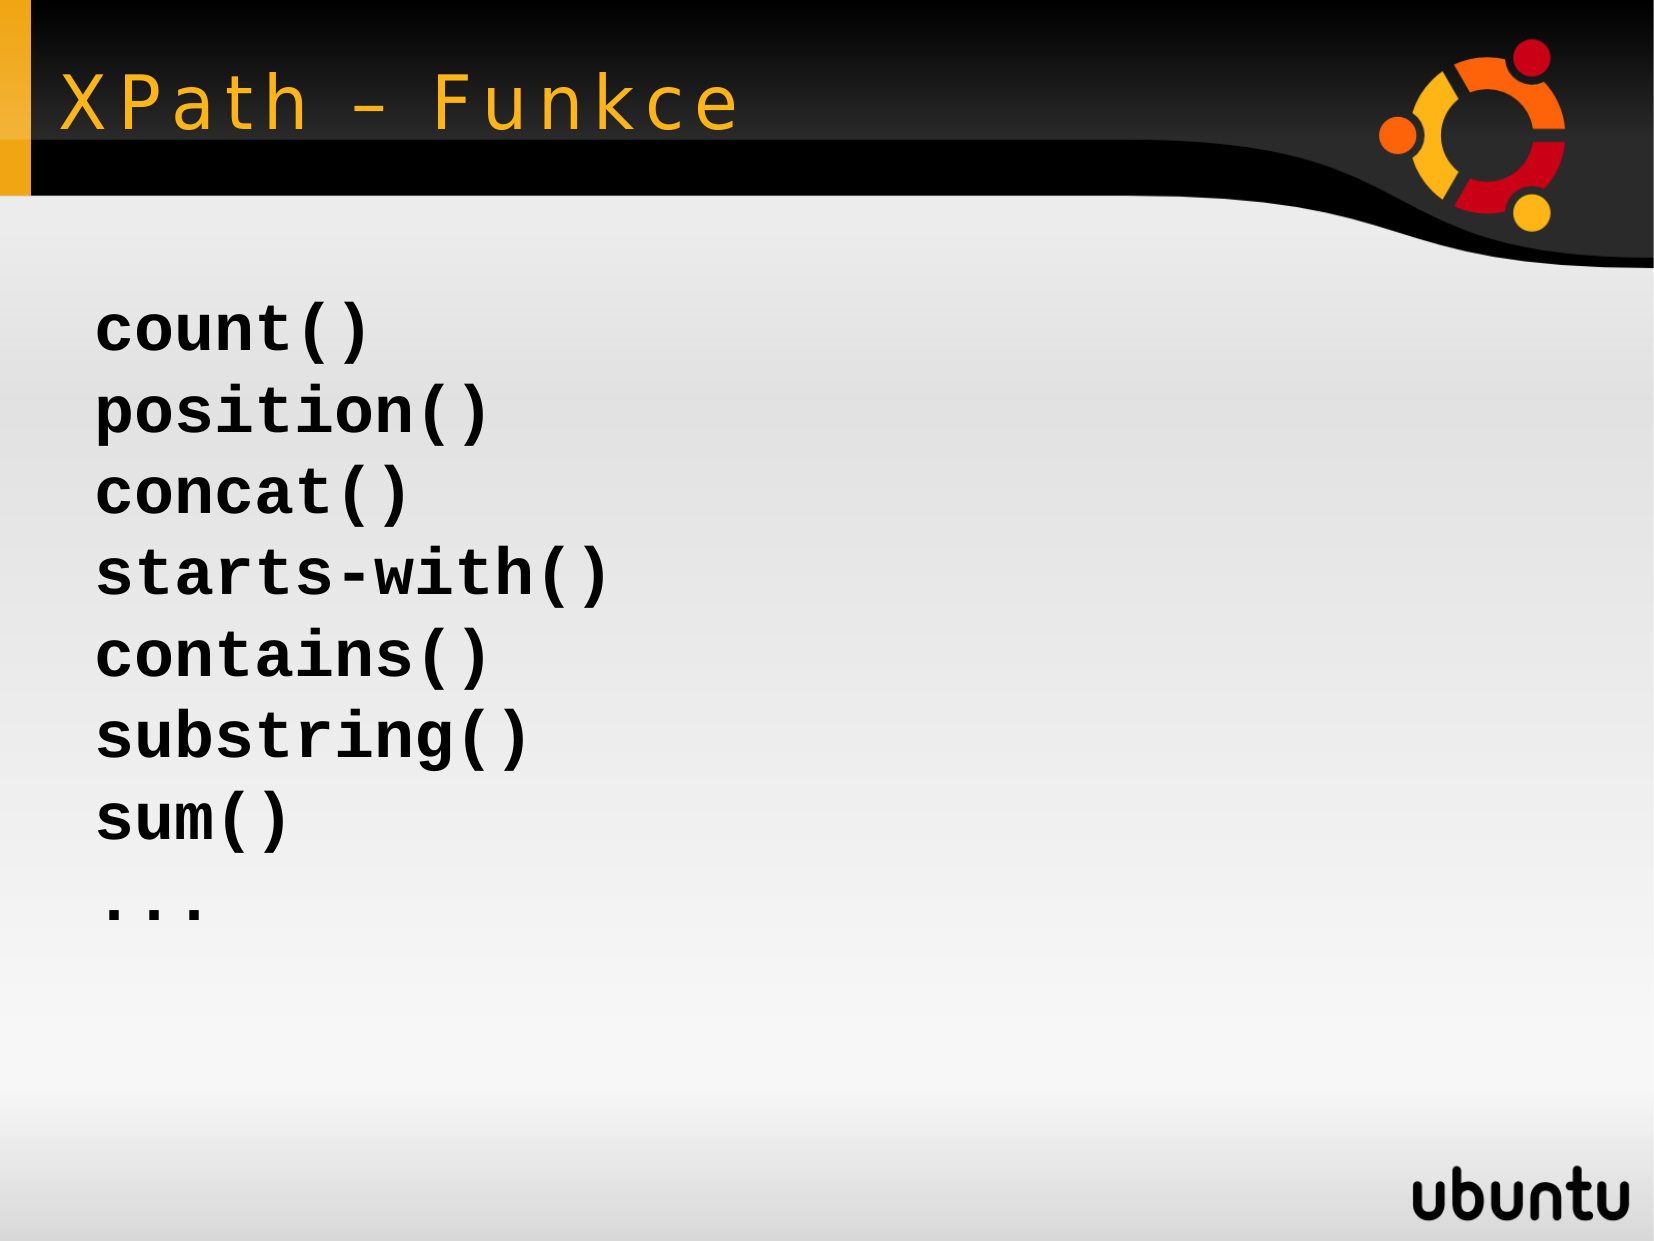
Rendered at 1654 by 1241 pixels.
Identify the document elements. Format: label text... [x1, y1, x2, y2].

picture [0, 0, 1654, 1241]
list count() position() concat() starts-with() contains() substring() sum() ... [76, 295, 1565, 1114]
title XPath – Funkce [59, 29, 1270, 178]
